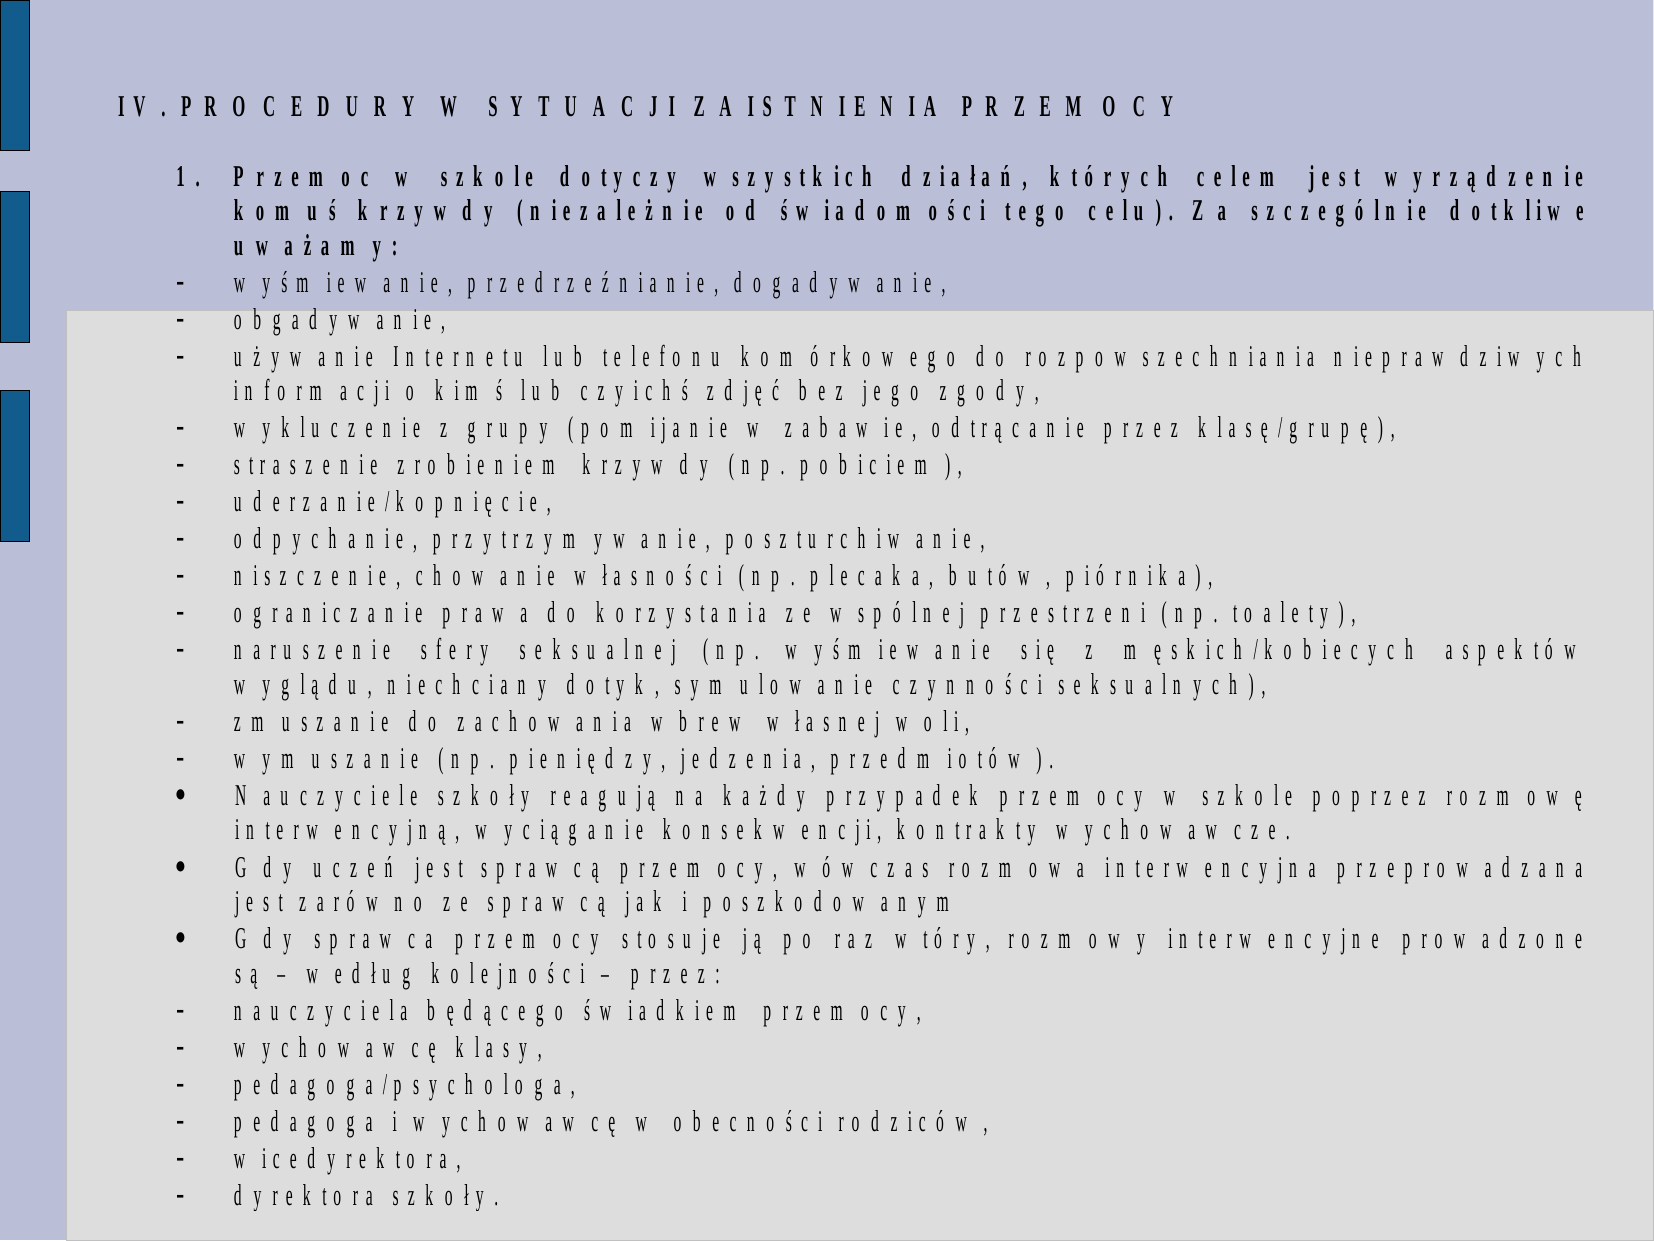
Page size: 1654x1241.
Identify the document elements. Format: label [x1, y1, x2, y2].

picture [118, 88, 1595, 1211]
